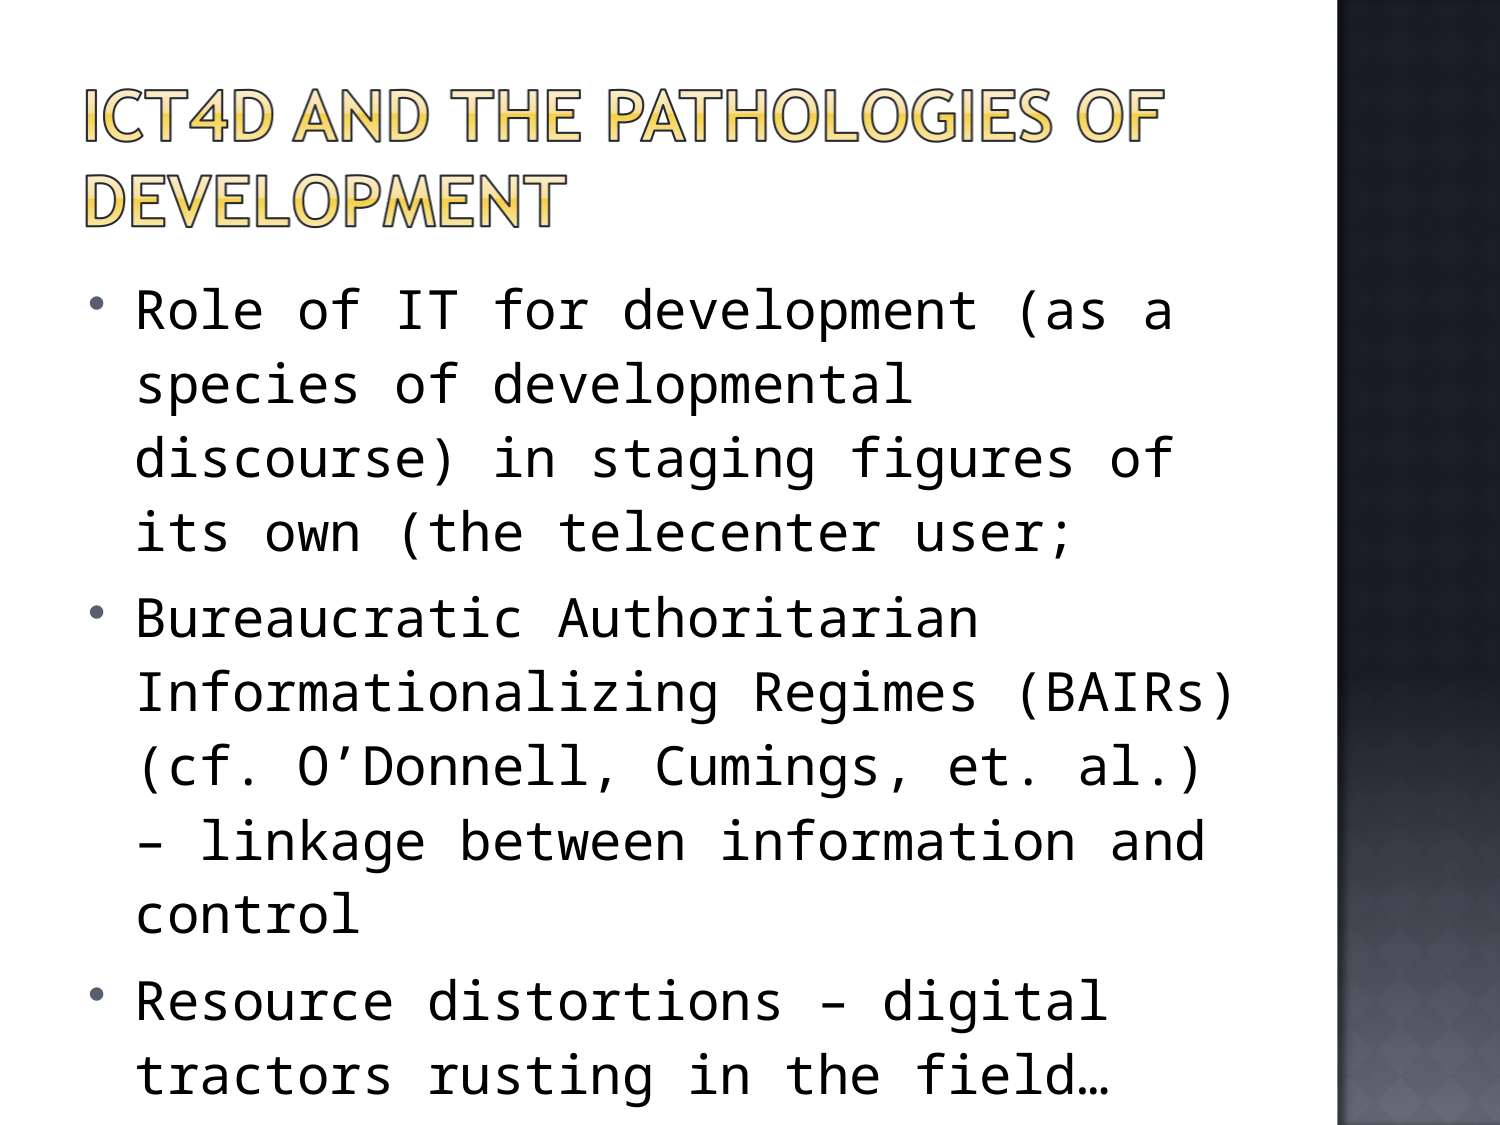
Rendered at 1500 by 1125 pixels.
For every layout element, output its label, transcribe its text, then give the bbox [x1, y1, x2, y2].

picture [1337, 0, 1500, 1125]
text_box [73, 52, 1264, 245]
list Role of IT for development (as a species of developmental discourse) in staging figures of its own (the telecenter user; Bureaucratic Authoritarian Informationalizing Regimes (BAIRs) (cf. O’Donnell, Cumings, et. al.) – linkage between information and control Resource distortions – digital tractors rusting in the field… Bottom-of-the-pyramid ??? [75, 263, 1263, 1060]
